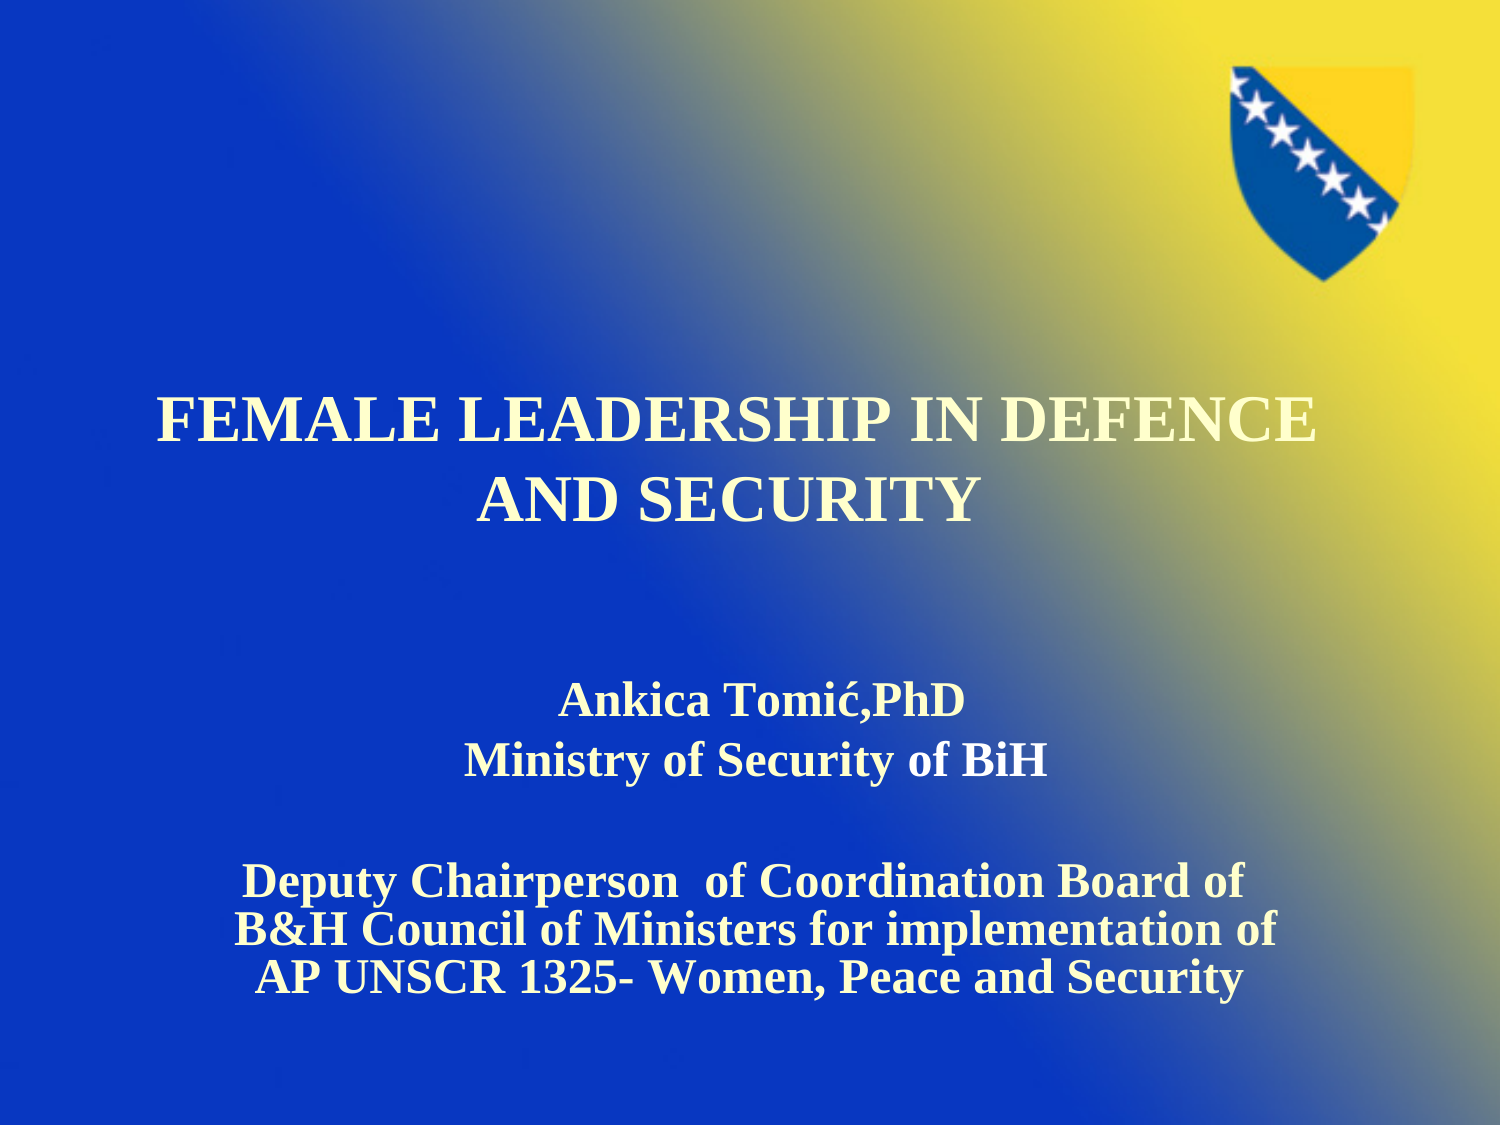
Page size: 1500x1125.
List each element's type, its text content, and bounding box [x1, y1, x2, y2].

title FEMALE LEADERSHIP IN DEFENCE AND SECURITY [100, 113, 1376, 787]
text_box Ankica Tomić,PhD Ministry of Security of BiH Deputy Chairperson of Coordination Board of B&H Council of Ministers for implementation of AP UNSCR 1325- Women, Peace and Security [194, 597, 1317, 1035]
picture [0, 0, 1500, 1125]
